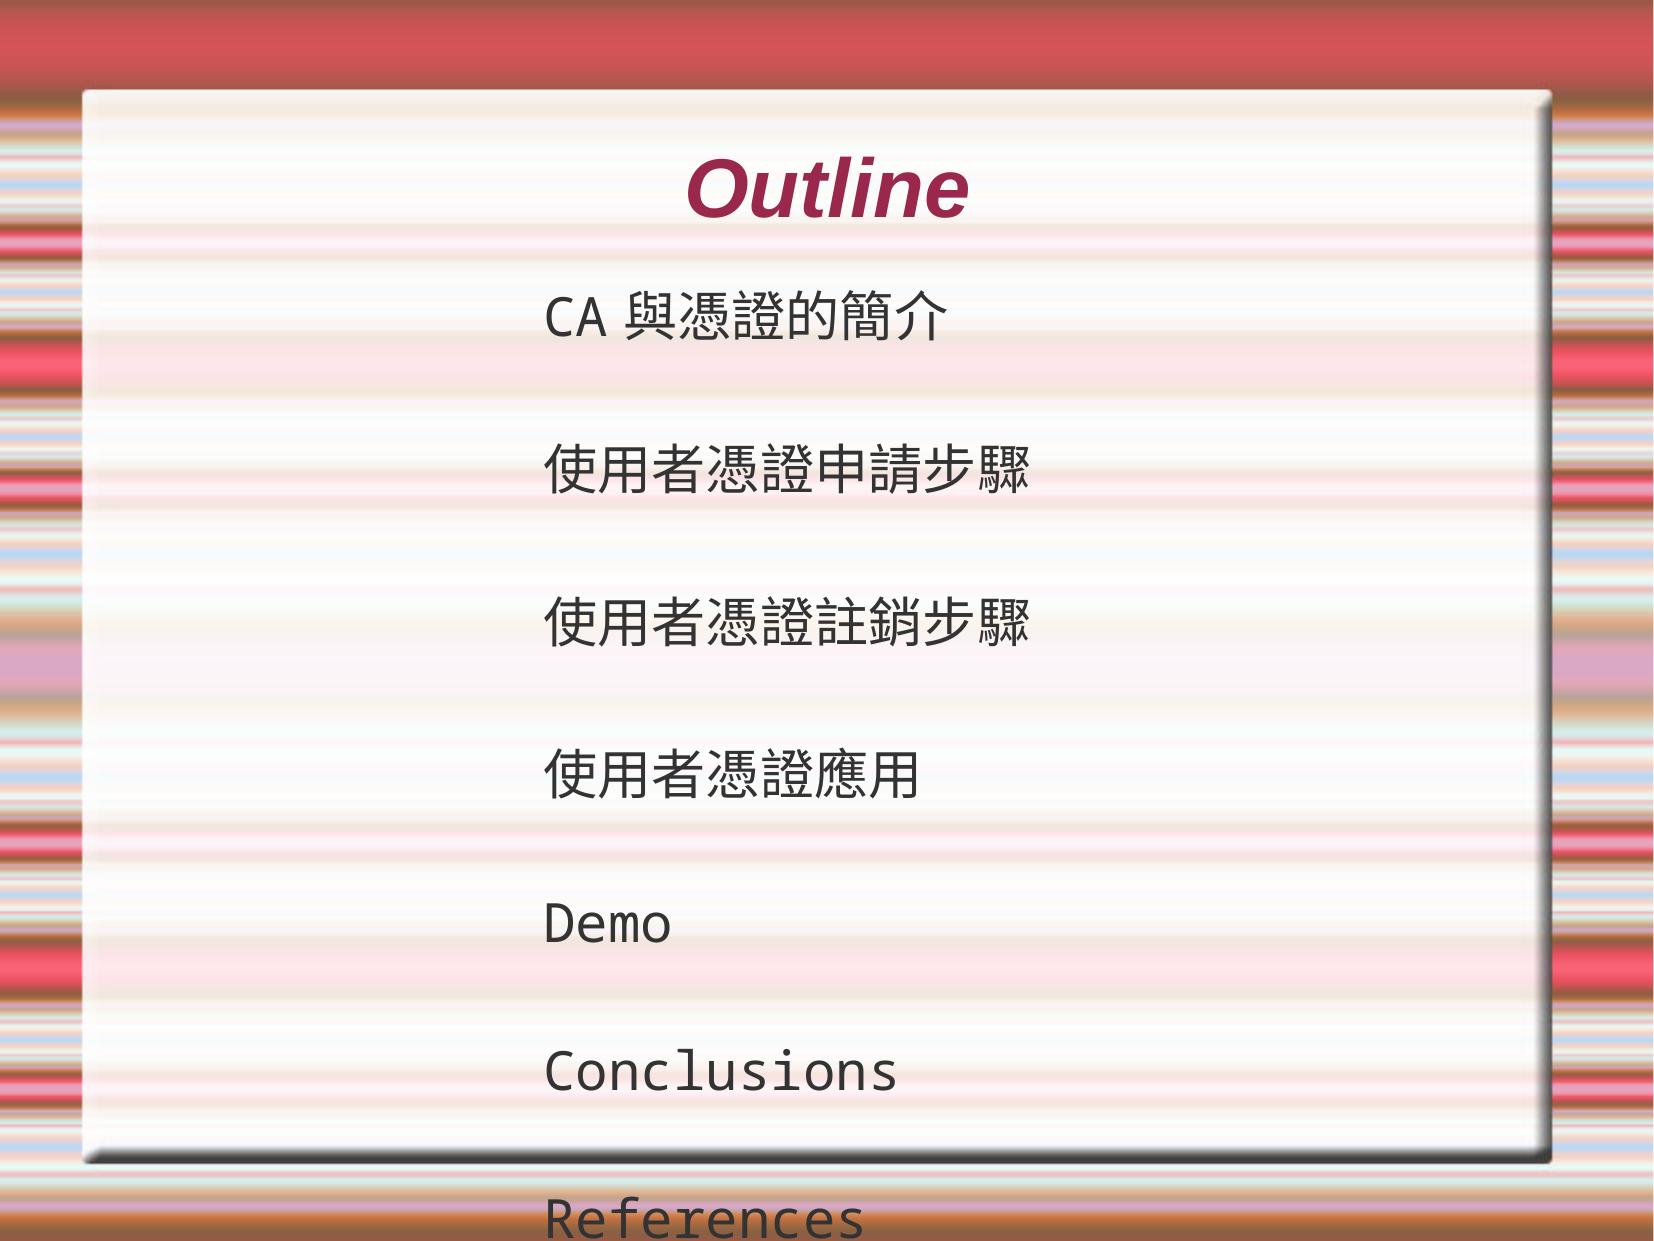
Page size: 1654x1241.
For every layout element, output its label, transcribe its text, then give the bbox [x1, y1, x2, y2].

title Outline [121, 85, 1534, 293]
list CA與憑證的簡介 使用者憑證申請步驟 使用者憑證註銷步驟 使用者憑證應用 Demo Conclusions References [531, 273, 1516, 1120]
picture [0, 0, 1654, 1241]
